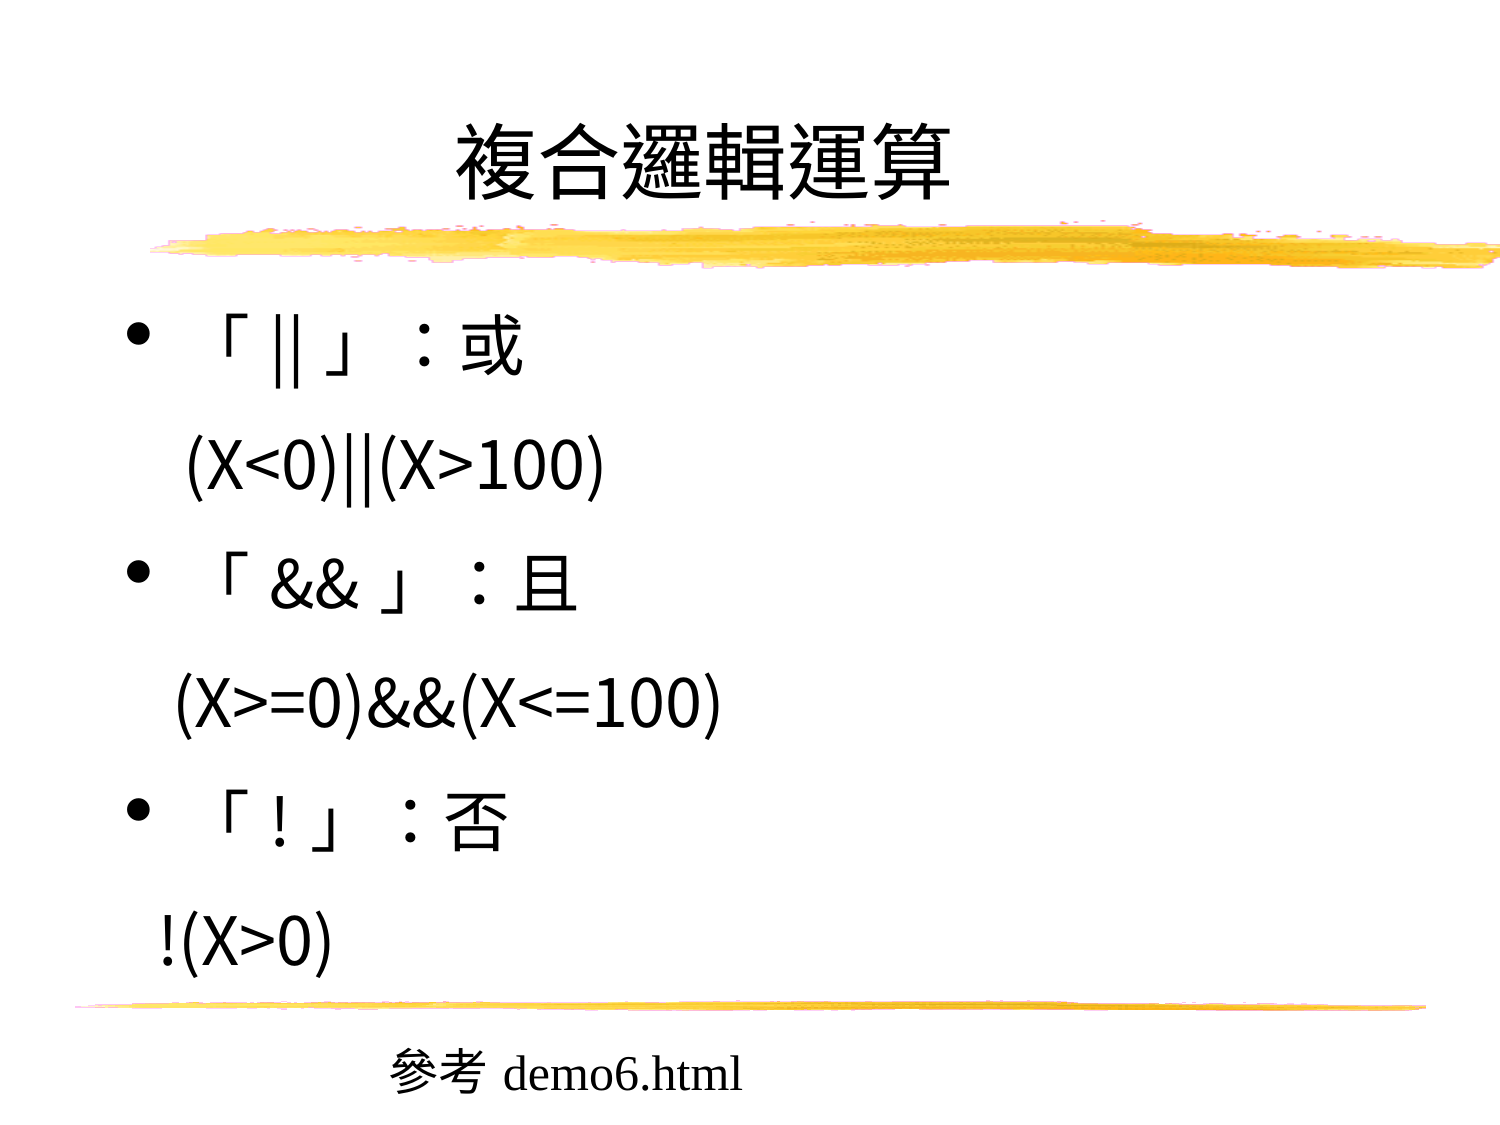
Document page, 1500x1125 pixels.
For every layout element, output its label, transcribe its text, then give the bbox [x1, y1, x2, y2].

text_box 參考demo6.html [388, 1026, 745, 1105]
title 複合邏輯運算 [66, 37, 1342, 225]
picture [150, 215, 1500, 279]
list 「||」：或 (X<0)||(X>100) 「&&」：且 (X>=0)&&(X<=100) 「!」：否 !(X>0) [112, 277, 1388, 1118]
picture [1388, 999, 1426, 1013]
picture [75, 999, 112, 1013]
